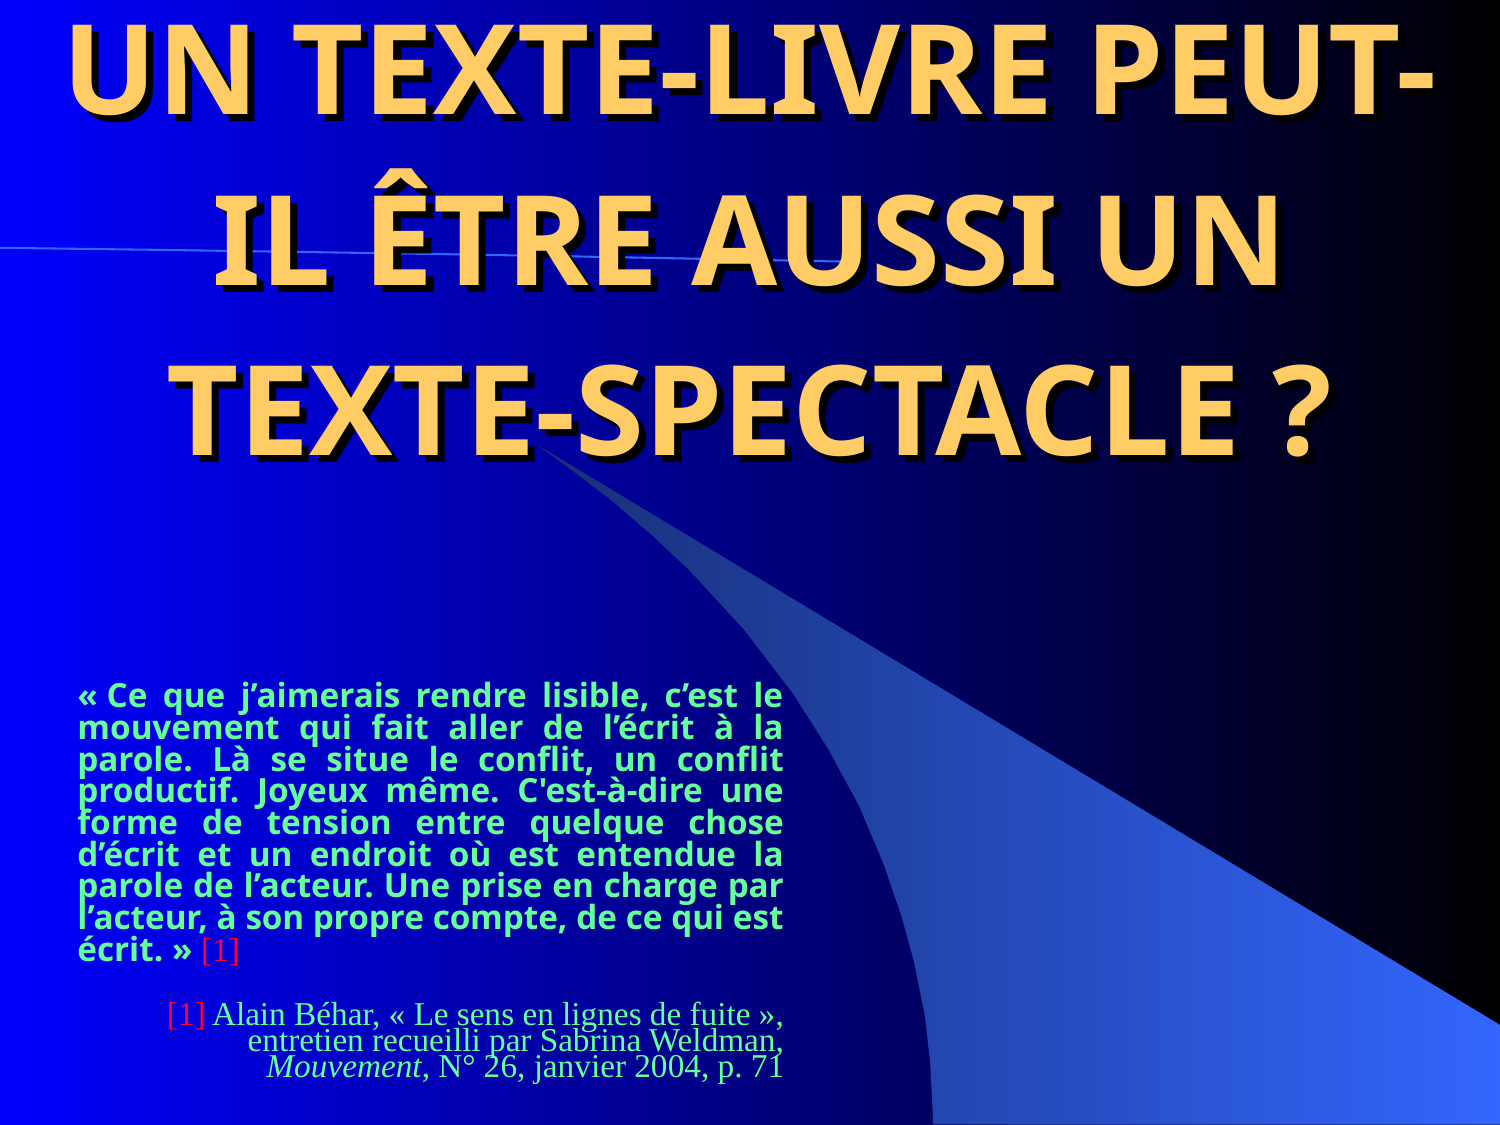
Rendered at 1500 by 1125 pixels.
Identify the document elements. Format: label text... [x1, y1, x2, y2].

title UN TEXTE-LIVRE PEUT-IL ÊTRE AUSSI UN TEXTE-SPECTACLE ? [0, 184, 1500, 500]
subtitle « Ce que j’aimerais rendre lisible, c’est le mouvement qui fait aller de l’écrit à la parole. Là se situe le conflit, un conflit productif. Joyeux même. C'est-à-dire une forme de tension entre quelque chose d’écrit et un endroit où est entendue la parole de l’acteur. Une prise en charge par l’acteur, à son propre compte, de ce qui est écrit. » [1] [1] Alain Béhar, « Le sens en lignes de fuite », entretien recueilli par Sabrina Weldman, Mouvement, N° 26, janvier 2004, p. 71 [62, 675, 800, 1102]
